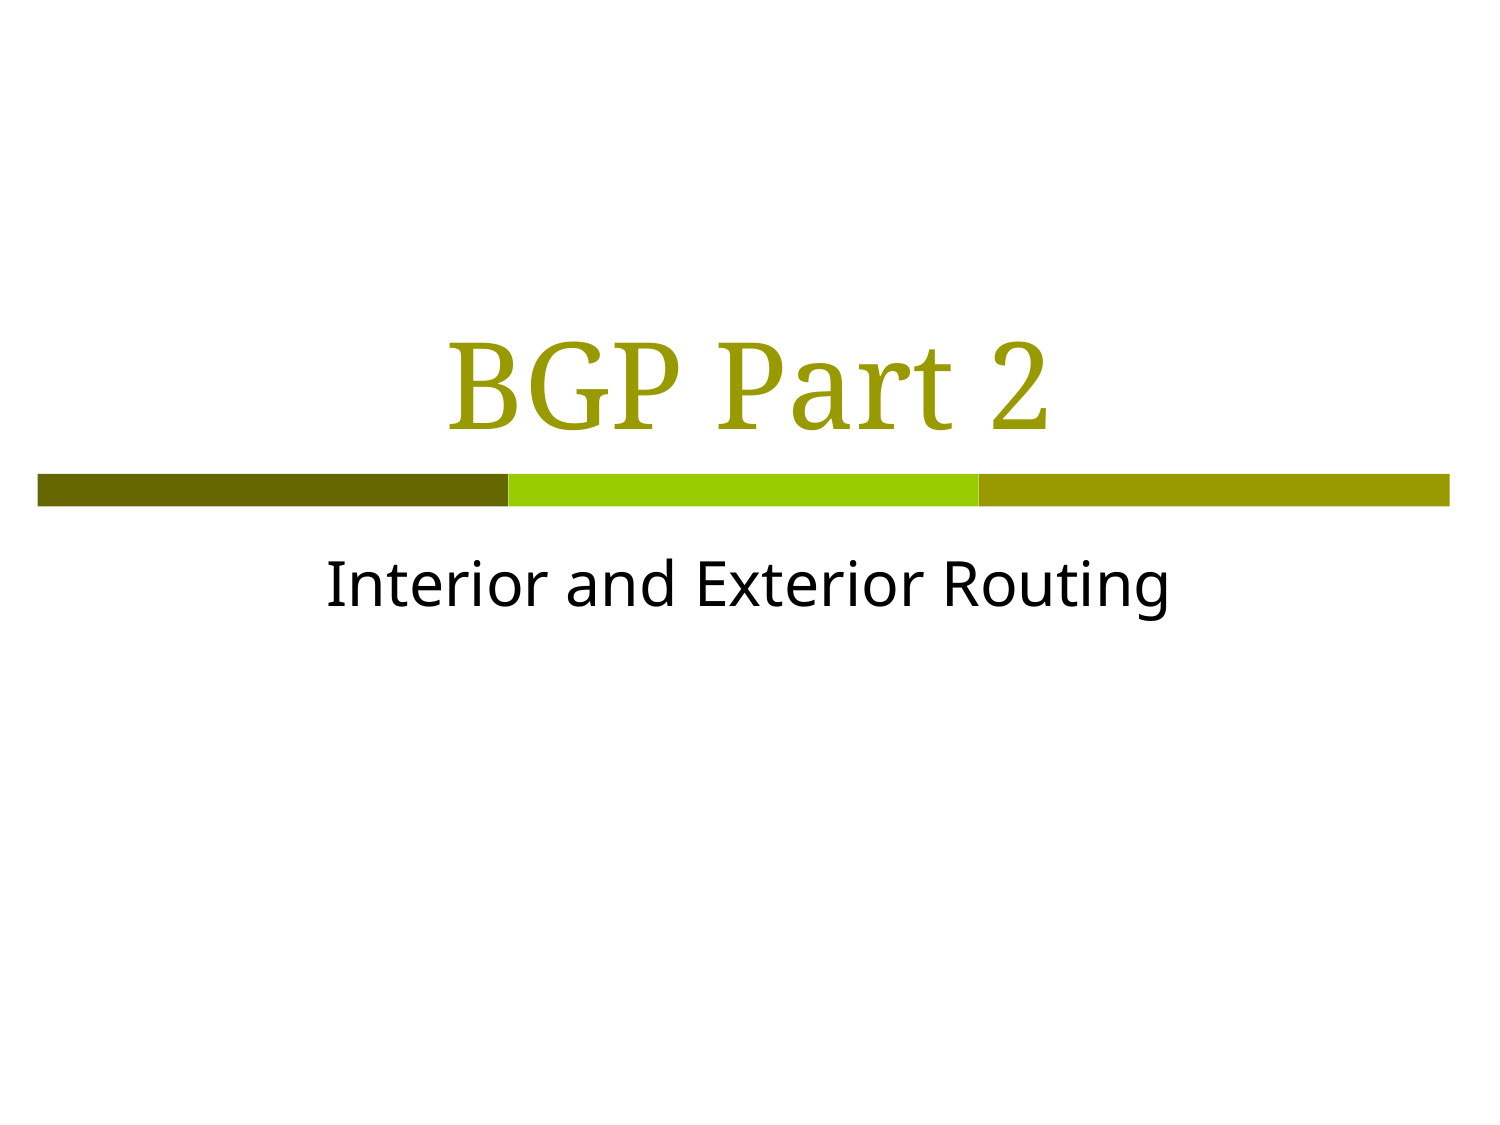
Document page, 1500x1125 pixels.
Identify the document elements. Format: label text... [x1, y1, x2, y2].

title BGP Part 2 [112, 112, 1388, 462]
subtitle Interior and Exterior Routing [225, 536, 1276, 899]
